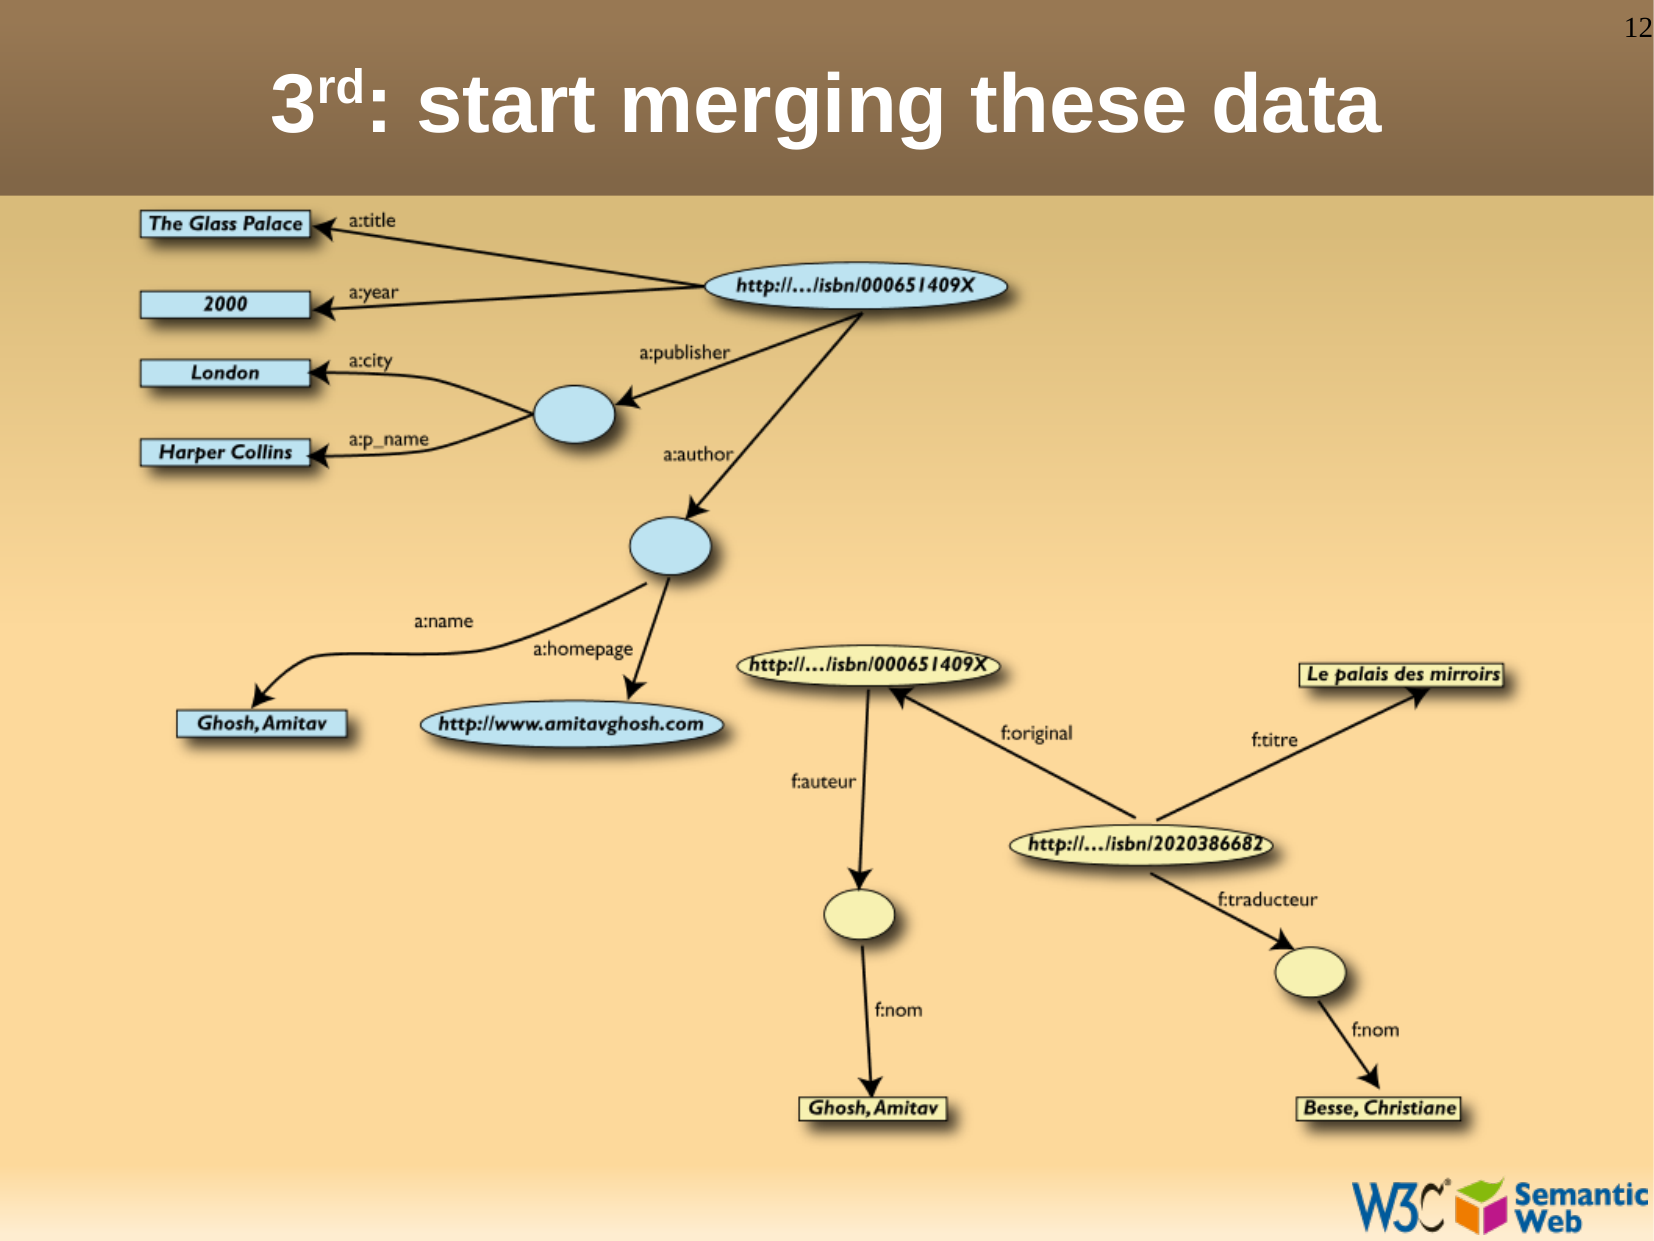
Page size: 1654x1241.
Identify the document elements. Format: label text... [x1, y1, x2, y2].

picture [0, 199, 1654, 1241]
title 3rd: start merging these data [0, 0, 1654, 208]
